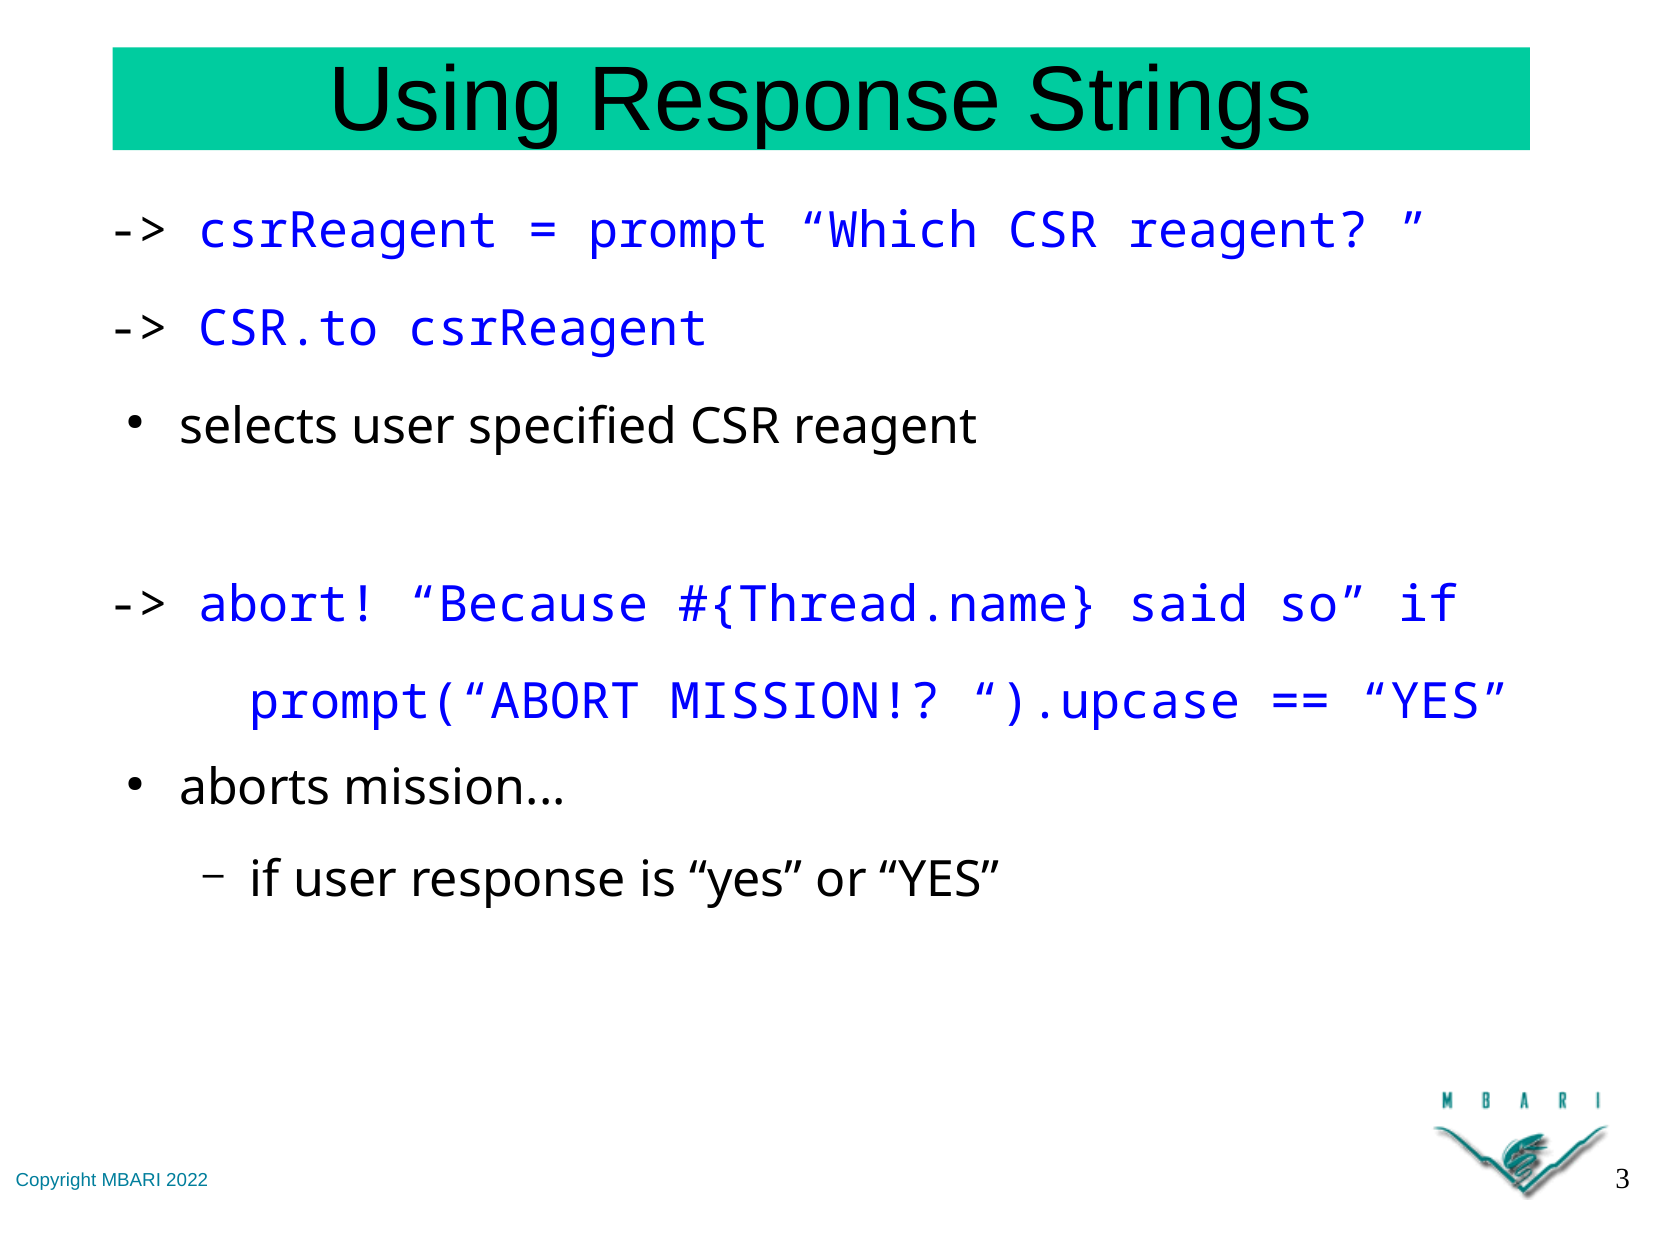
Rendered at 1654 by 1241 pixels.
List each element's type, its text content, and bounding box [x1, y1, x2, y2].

title Using Response Strings [112, 47, 1530, 151]
picture [1426, 1163, 1613, 1200]
list -> csrReagent = prompt “Which CSR reagent? ” -> CSR.to csrReagent selects user specified CSR reagent -> abort! “Because #{Thread.name} said so” if prompt(“ABORT MISSION!? “).upcase == “YES” aborts mission... if user response is “yes” or “YES” [37, 194, 1613, 1163]
